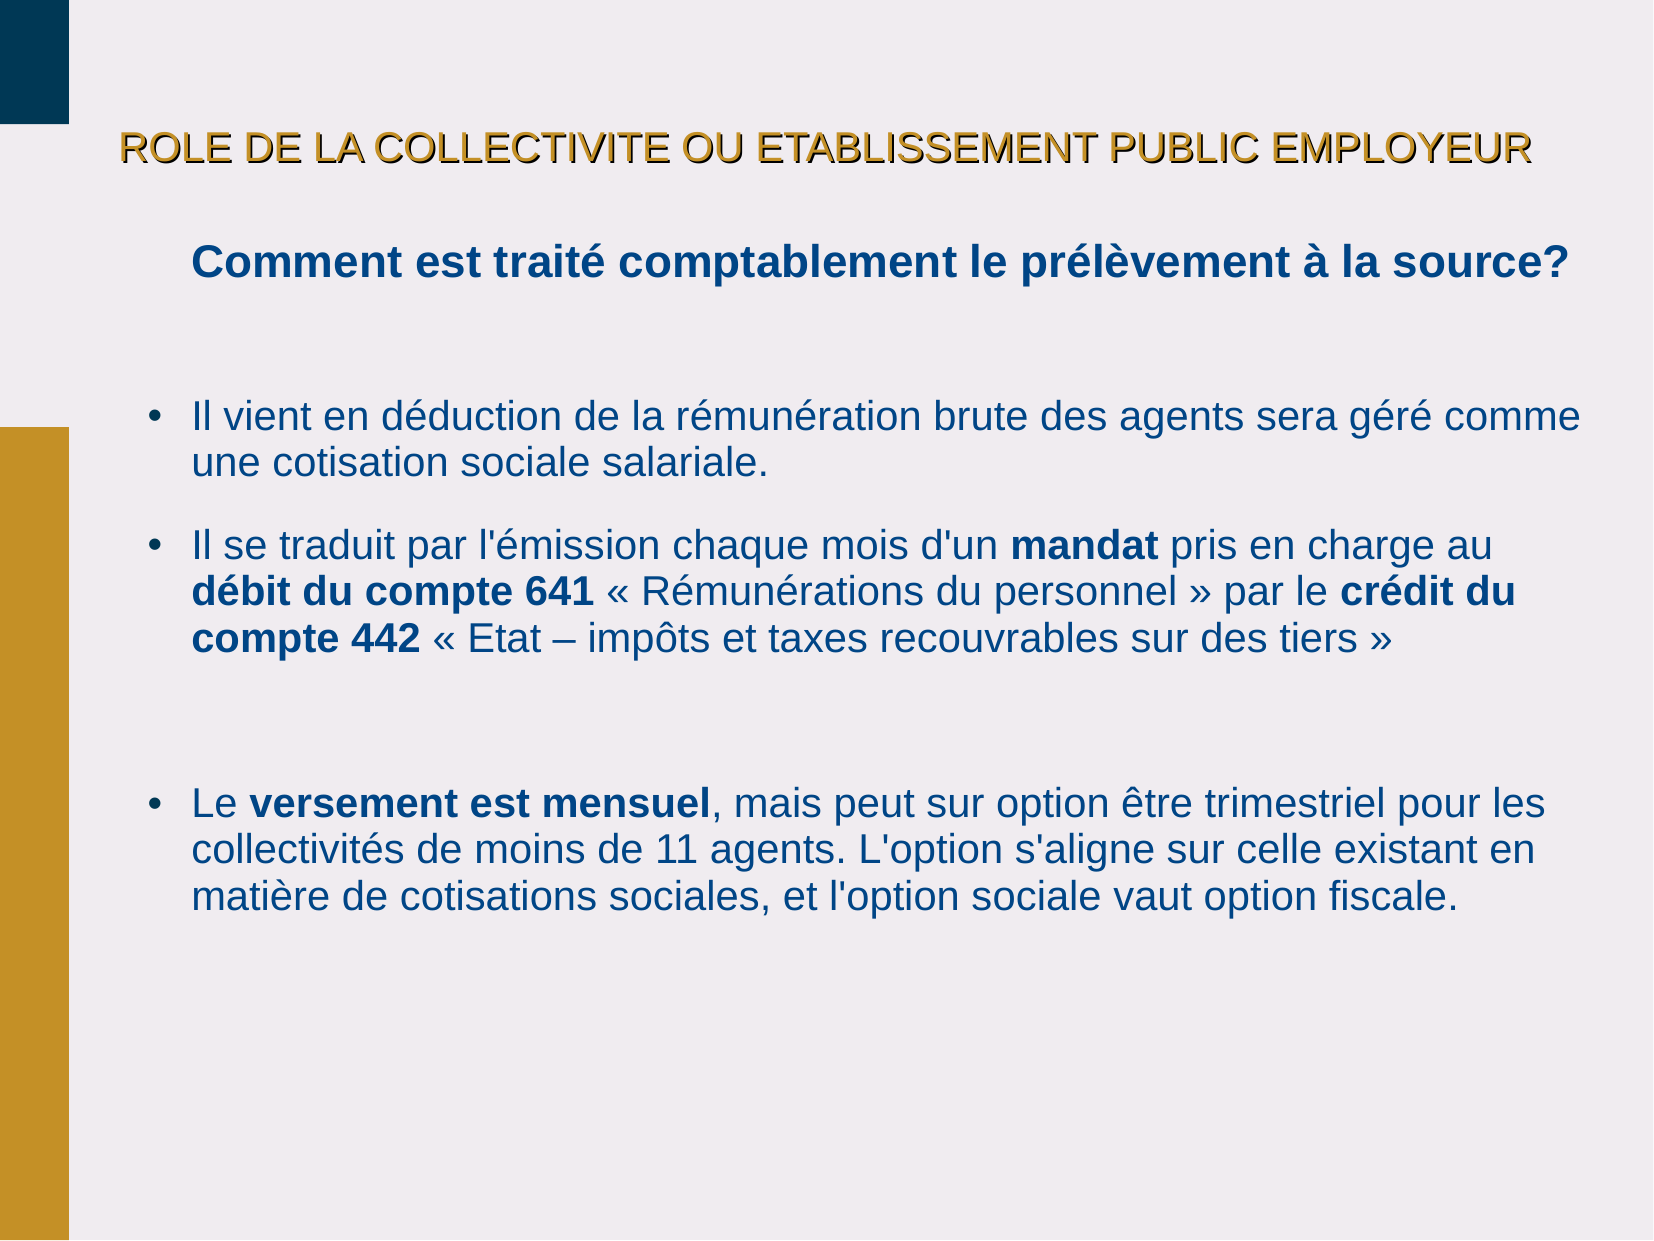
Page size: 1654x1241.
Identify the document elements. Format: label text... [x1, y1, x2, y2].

list Comment est traité comptablement le prélèvement à la source? Il vient en déduction de la rémunération brute des agents sera géré comme une cotisation sociale salariale. Il se traduit par l'émission chaque mois d'un mandat pris en charge au débit du compte 641 « Rémunérations du personnel » par le crédit du compte 442 « Etat – impôts et taxes recouvrables sur des tiers » Le versement est mensuel, mais peut sur option être trimestriel pour les collectivités de moins de 11 agents. L'option s'aligne sur celle existant en matière de cotisations sociales, et l'option sociale vaut option fiscale. [147, 236, 1595, 1182]
title ROLE DE LA COLLECTIVITE OU ETABLISSEMENT PUBLIC EMPLOYEUR [118, 87, 1587, 209]
